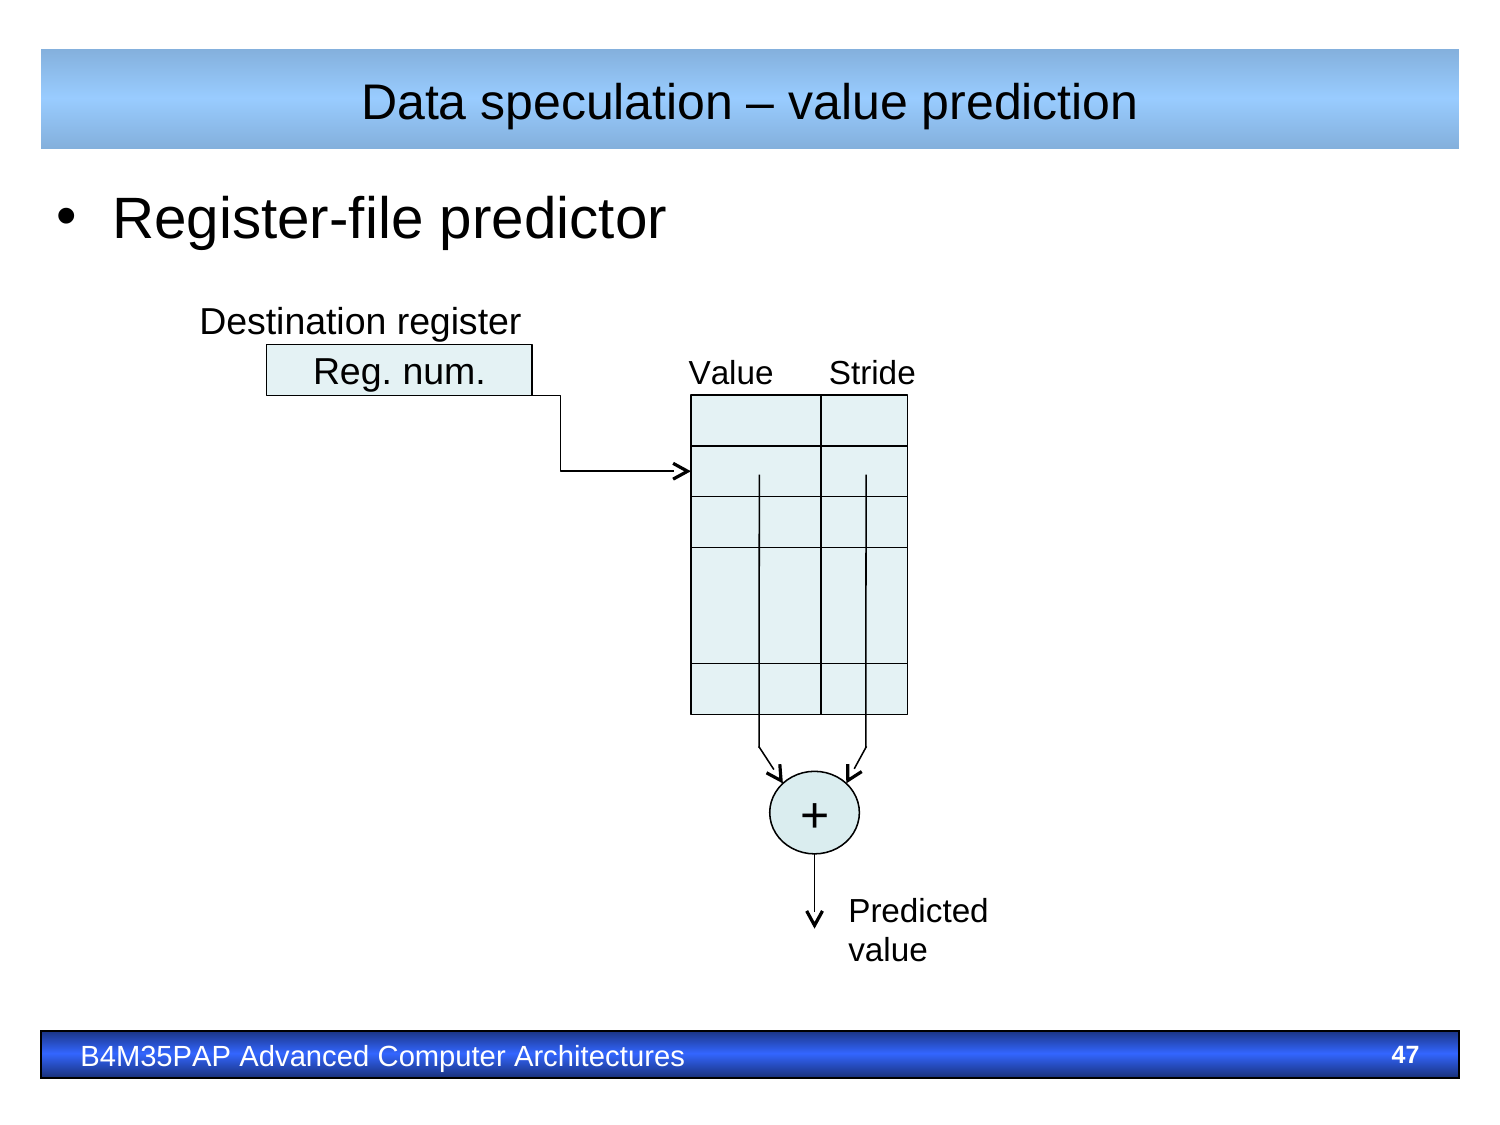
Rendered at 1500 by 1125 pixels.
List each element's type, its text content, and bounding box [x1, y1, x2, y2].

list Register-file predictor [41, 172, 1436, 267]
text_box + [769, 771, 860, 854]
title Data speculation – value prediction [41, 49, 1459, 149]
text_box [690, 395, 908, 715]
text_box Reg. num. [266, 345, 533, 396]
text_box Value Stride [590, 345, 1015, 397]
text_box Predicted value [833, 871, 1071, 986]
text_box Destination register [184, 293, 609, 345]
